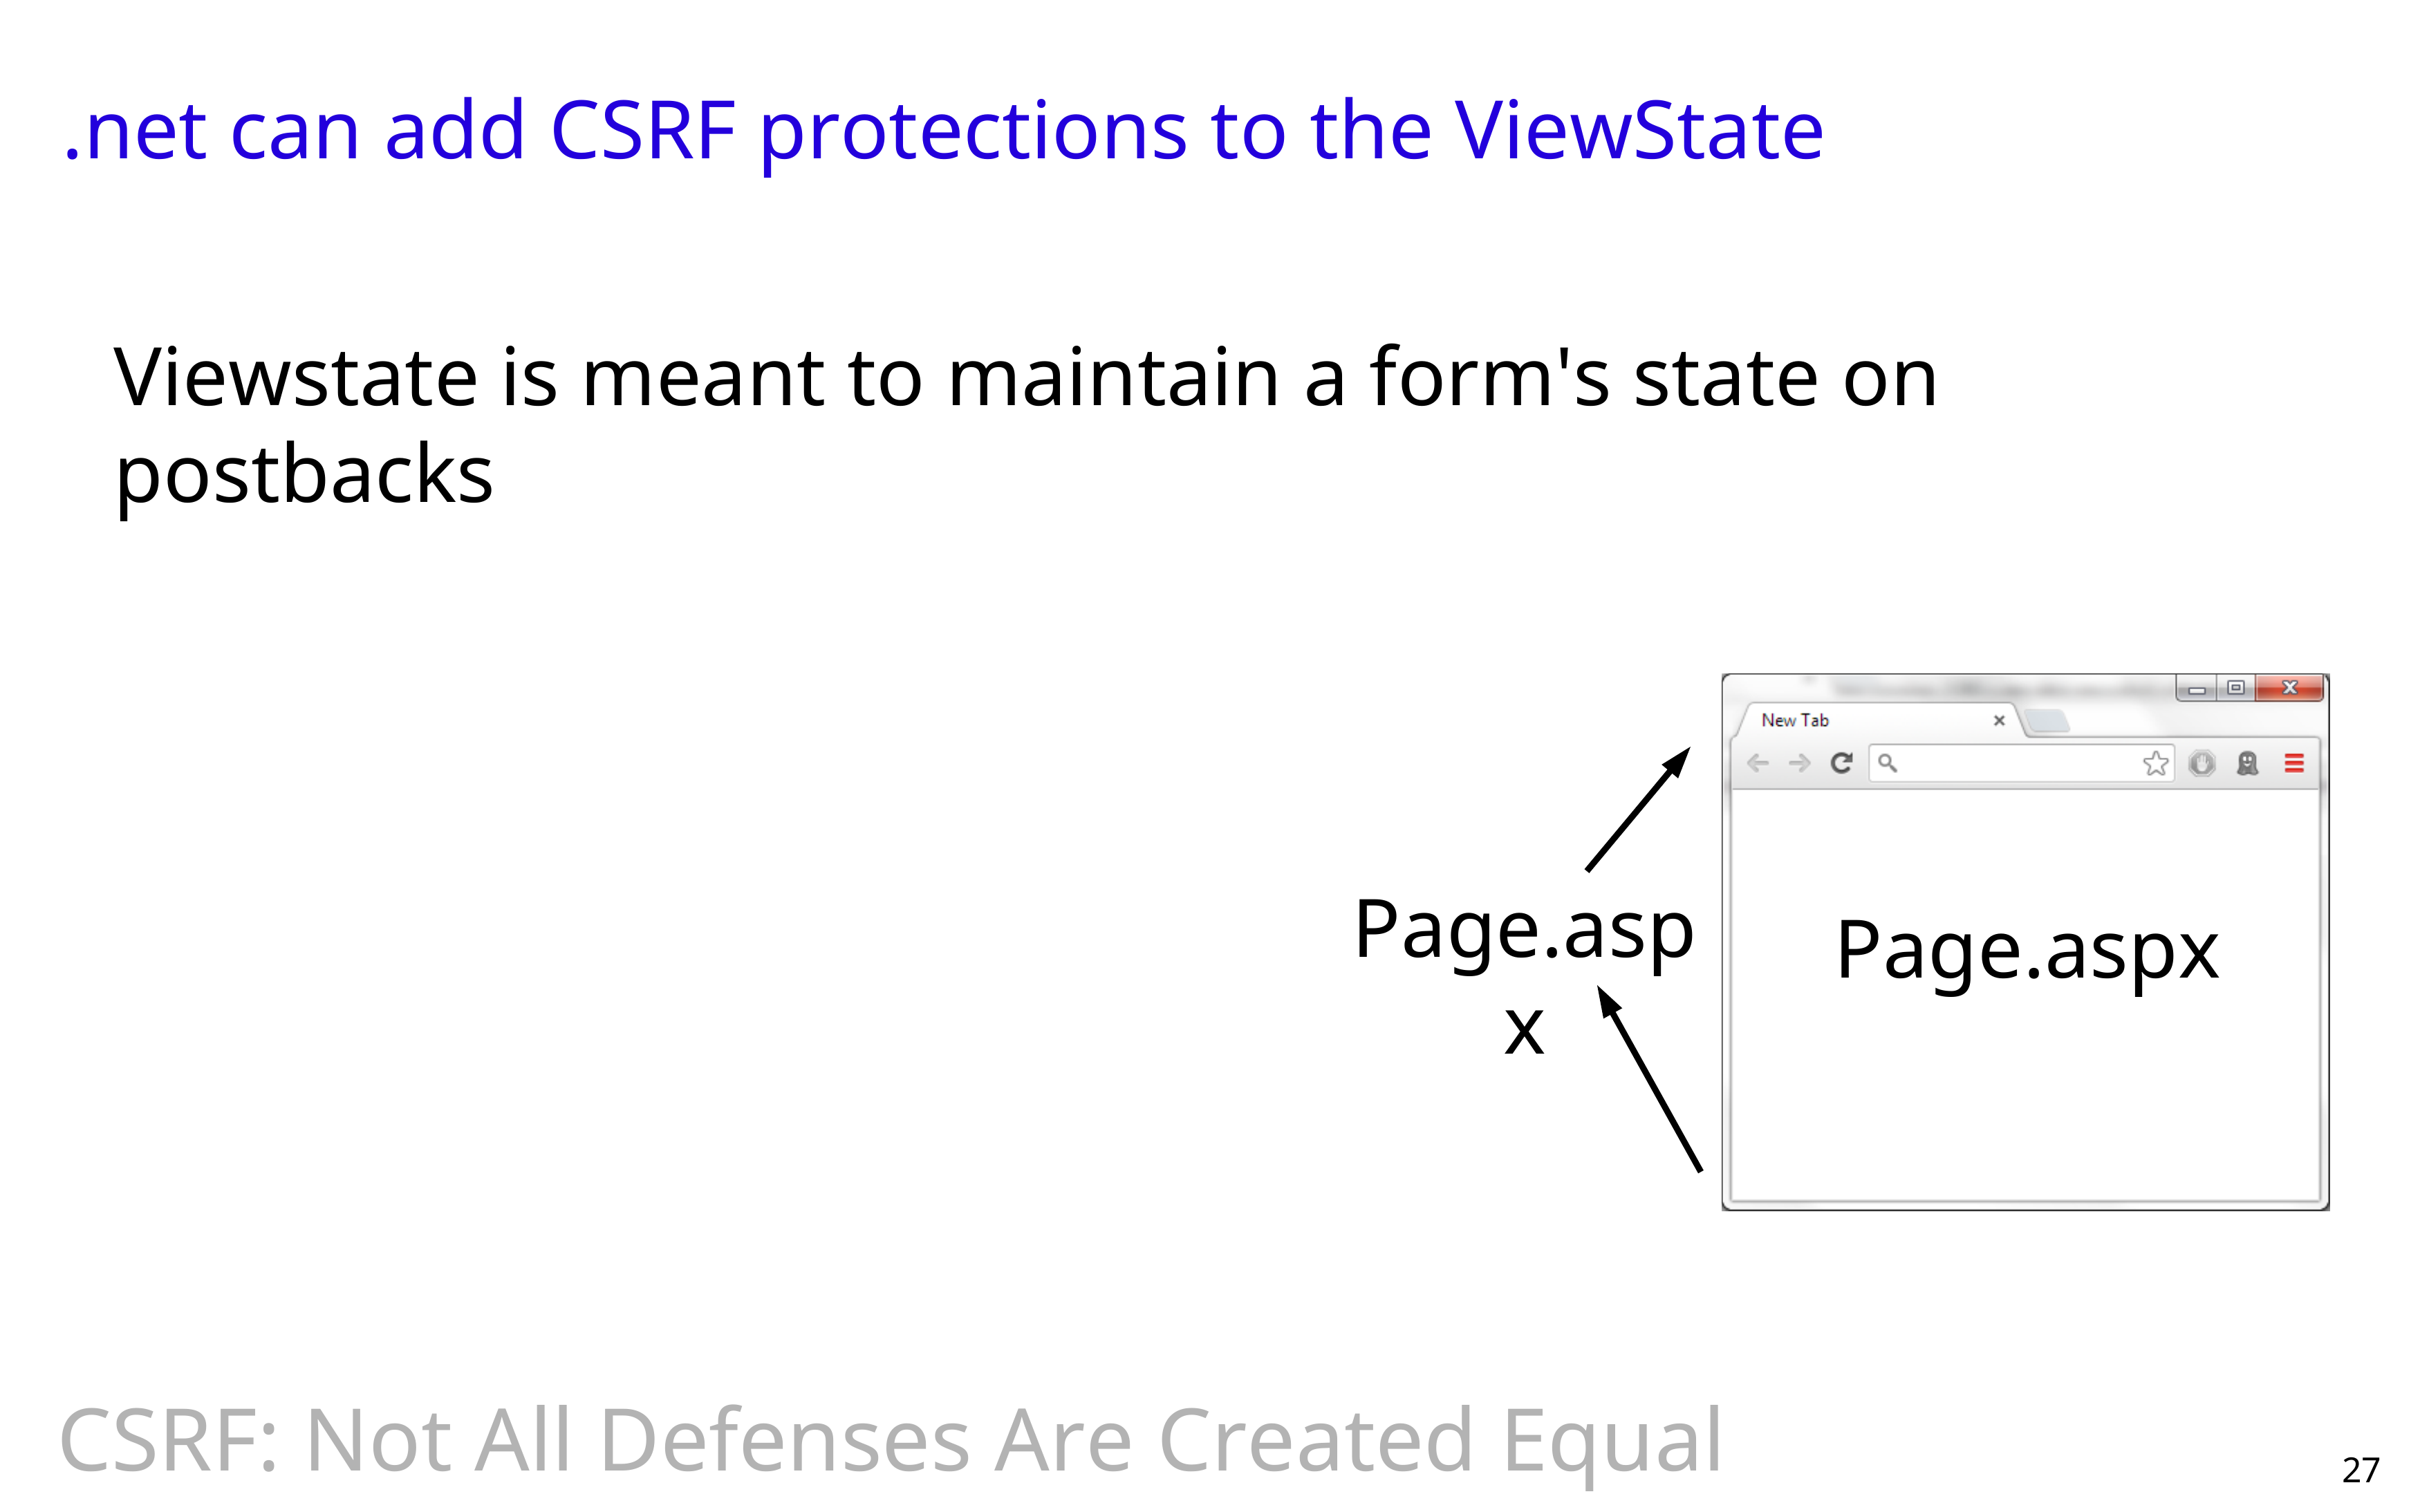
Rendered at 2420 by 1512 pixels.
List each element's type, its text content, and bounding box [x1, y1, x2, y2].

text_box Page.aspx [1338, 871, 1712, 978]
text_box Page.aspx [1805, 892, 2251, 999]
text_box <number> [2334, 1443, 2390, 1497]
text_box Viewstate is meant to maintain a form's state on postbacks [104, 319, 2241, 544]
picture [1722, 673, 2330, 1211]
text_box .net can add CSRF protections to the ViewState [52, 73, 2293, 180]
